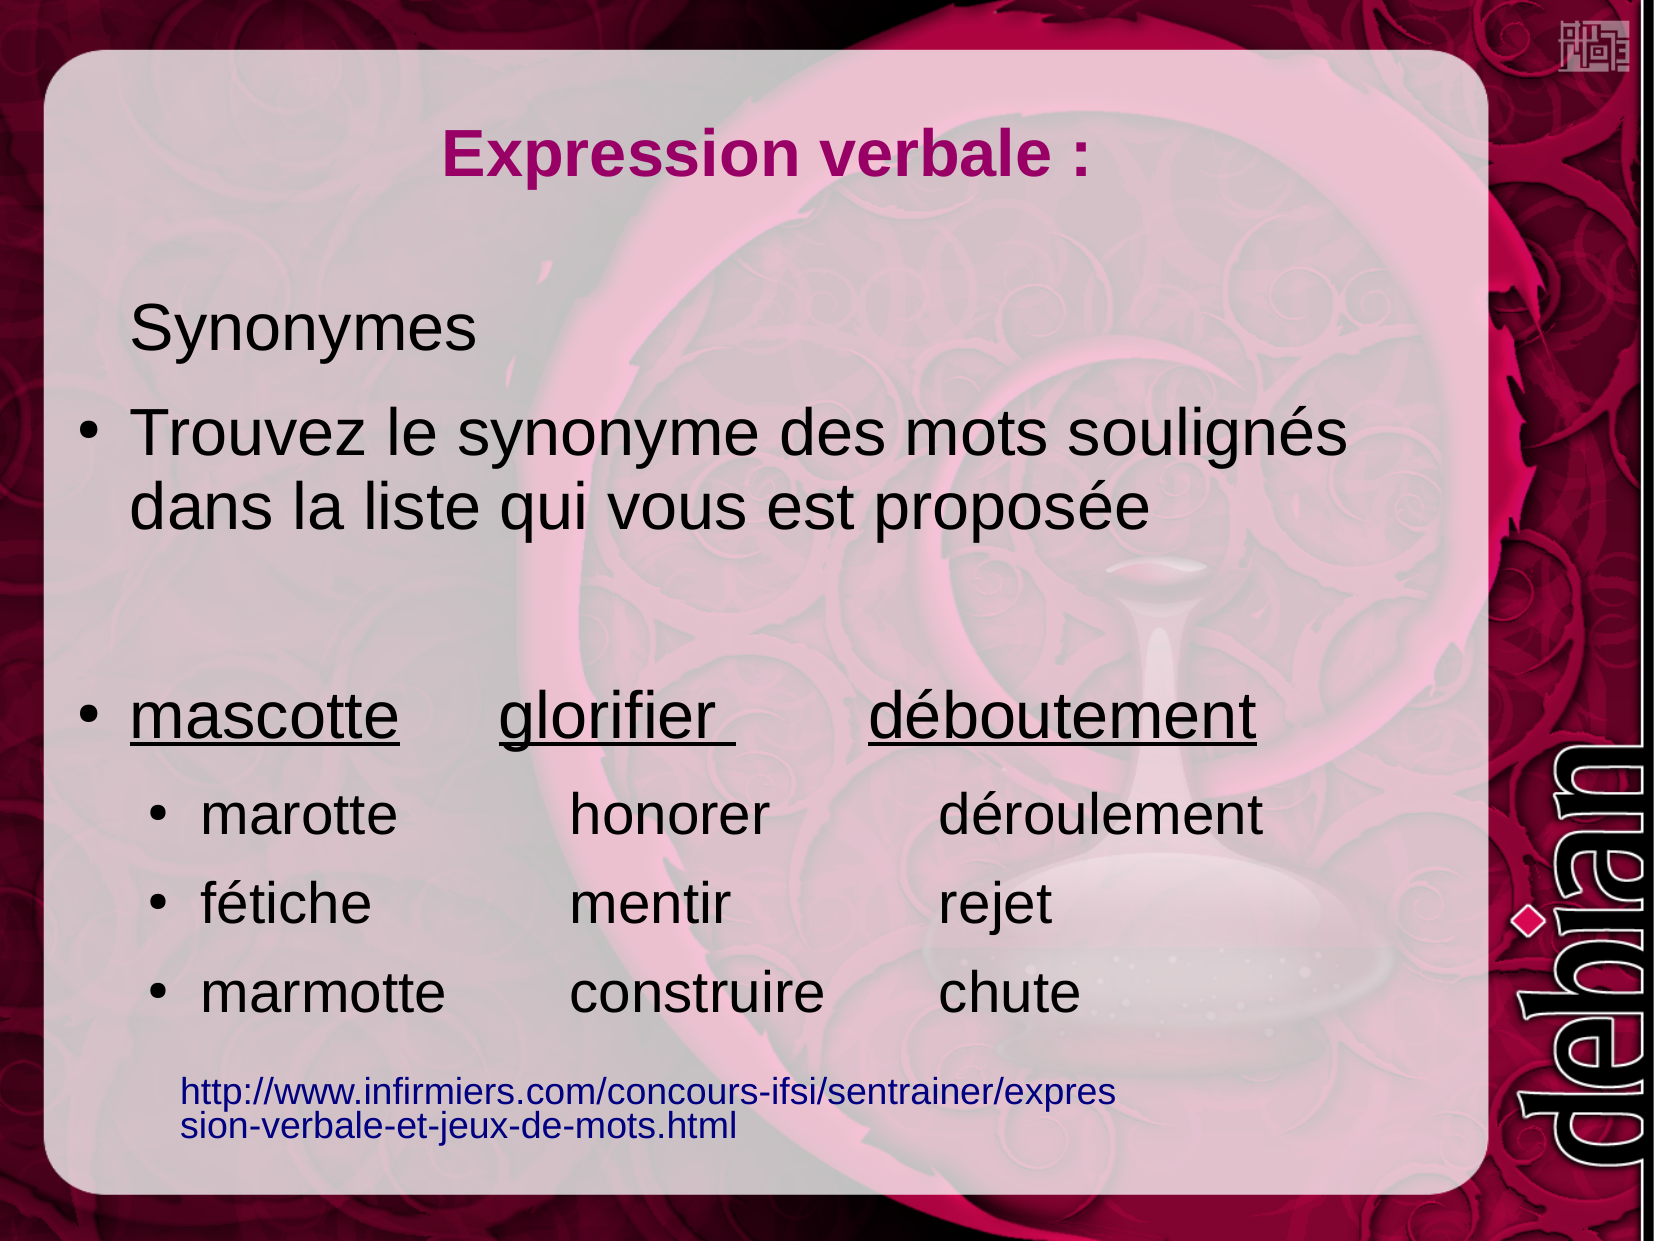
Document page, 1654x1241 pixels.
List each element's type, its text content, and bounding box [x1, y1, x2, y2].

picture [0, 0, 1654, 1241]
text_box http://www.infirmiers.com/concours-ifsi/sentrainer/expression-verbale-et-jeux-de-mots.html [165, 1062, 1134, 1120]
title Expression verbale : [59, 49, 1477, 257]
list Synonymes Trouvez le synonyme des mots soulignés dans la liste qui vous est proposée mascotte glorifier déboutement marotte honorer déroulement fétiche mentir rejet marmotte construire chute [59, 290, 1477, 1109]
